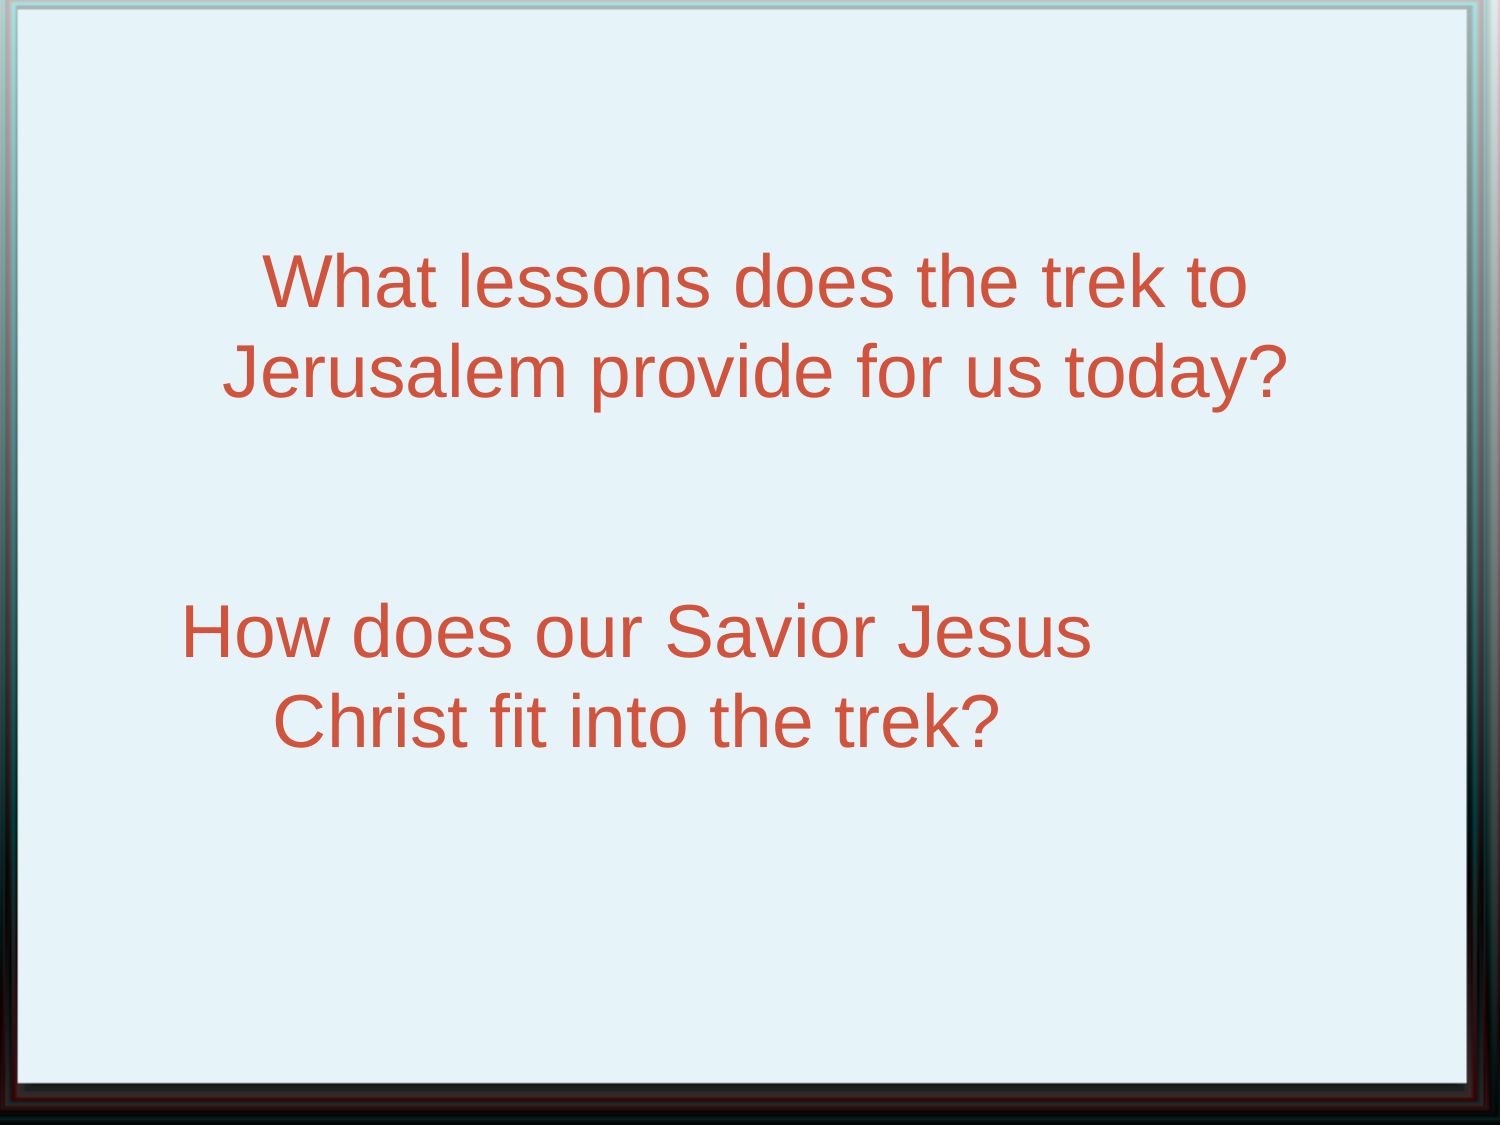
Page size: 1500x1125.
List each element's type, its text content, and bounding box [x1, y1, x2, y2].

subtitle How does our Savior Jesus Christ fit into the trek? [112, 575, 1163, 863]
title What lessons does the trek to Jerusalem provide for us today? [112, 224, 1400, 542]
picture [0, 0, 1500, 1125]
